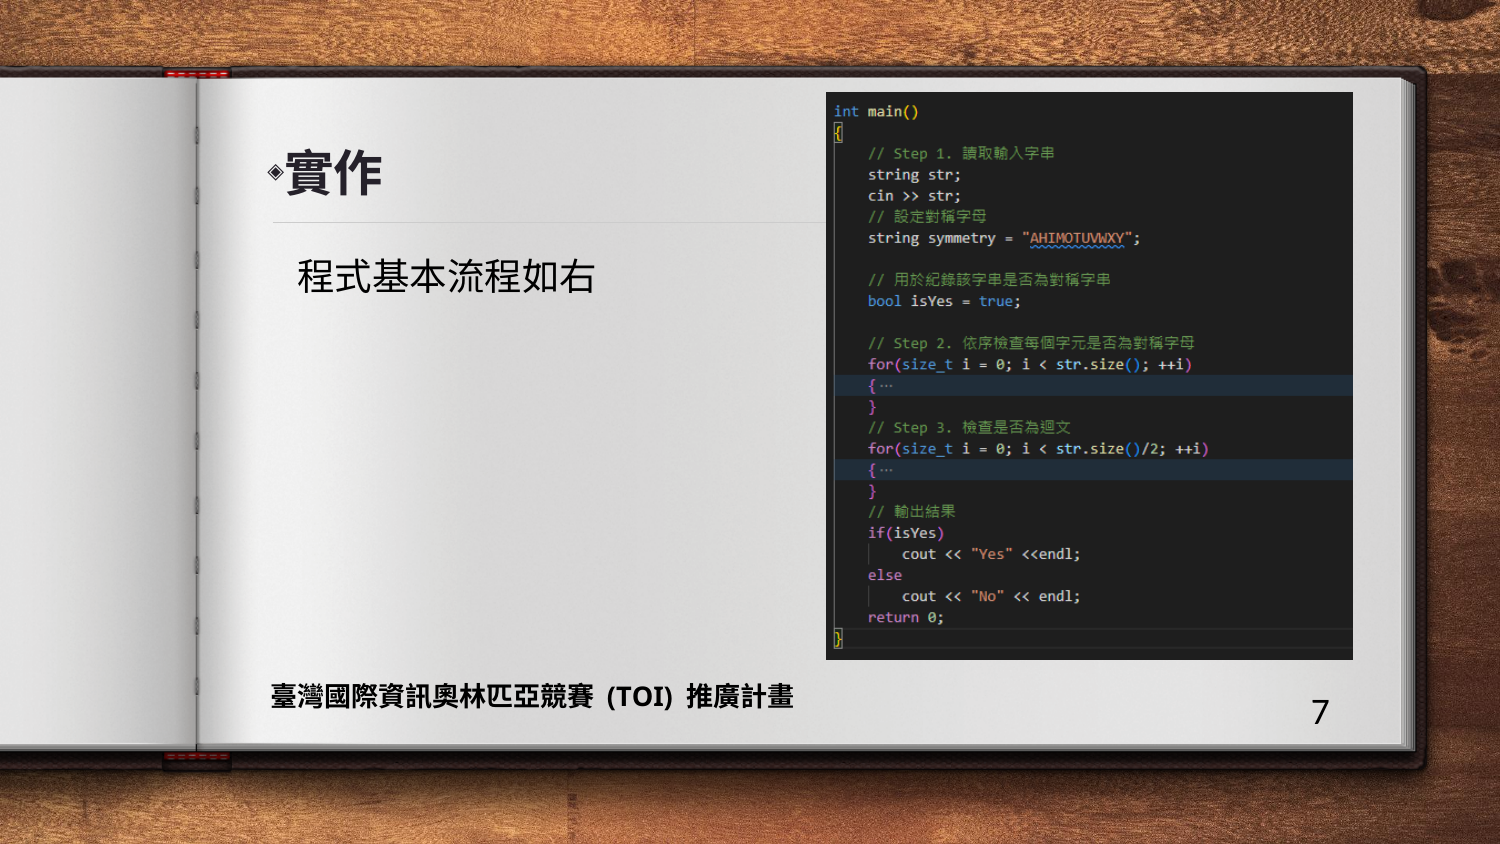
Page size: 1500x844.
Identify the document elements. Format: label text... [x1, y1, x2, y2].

list 實作 [252, 126, 826, 216]
picture [826, 92, 1353, 660]
text_box 7 [1295, 672, 1386, 737]
text_box 程式基本流程如右 [281, 245, 704, 307]
